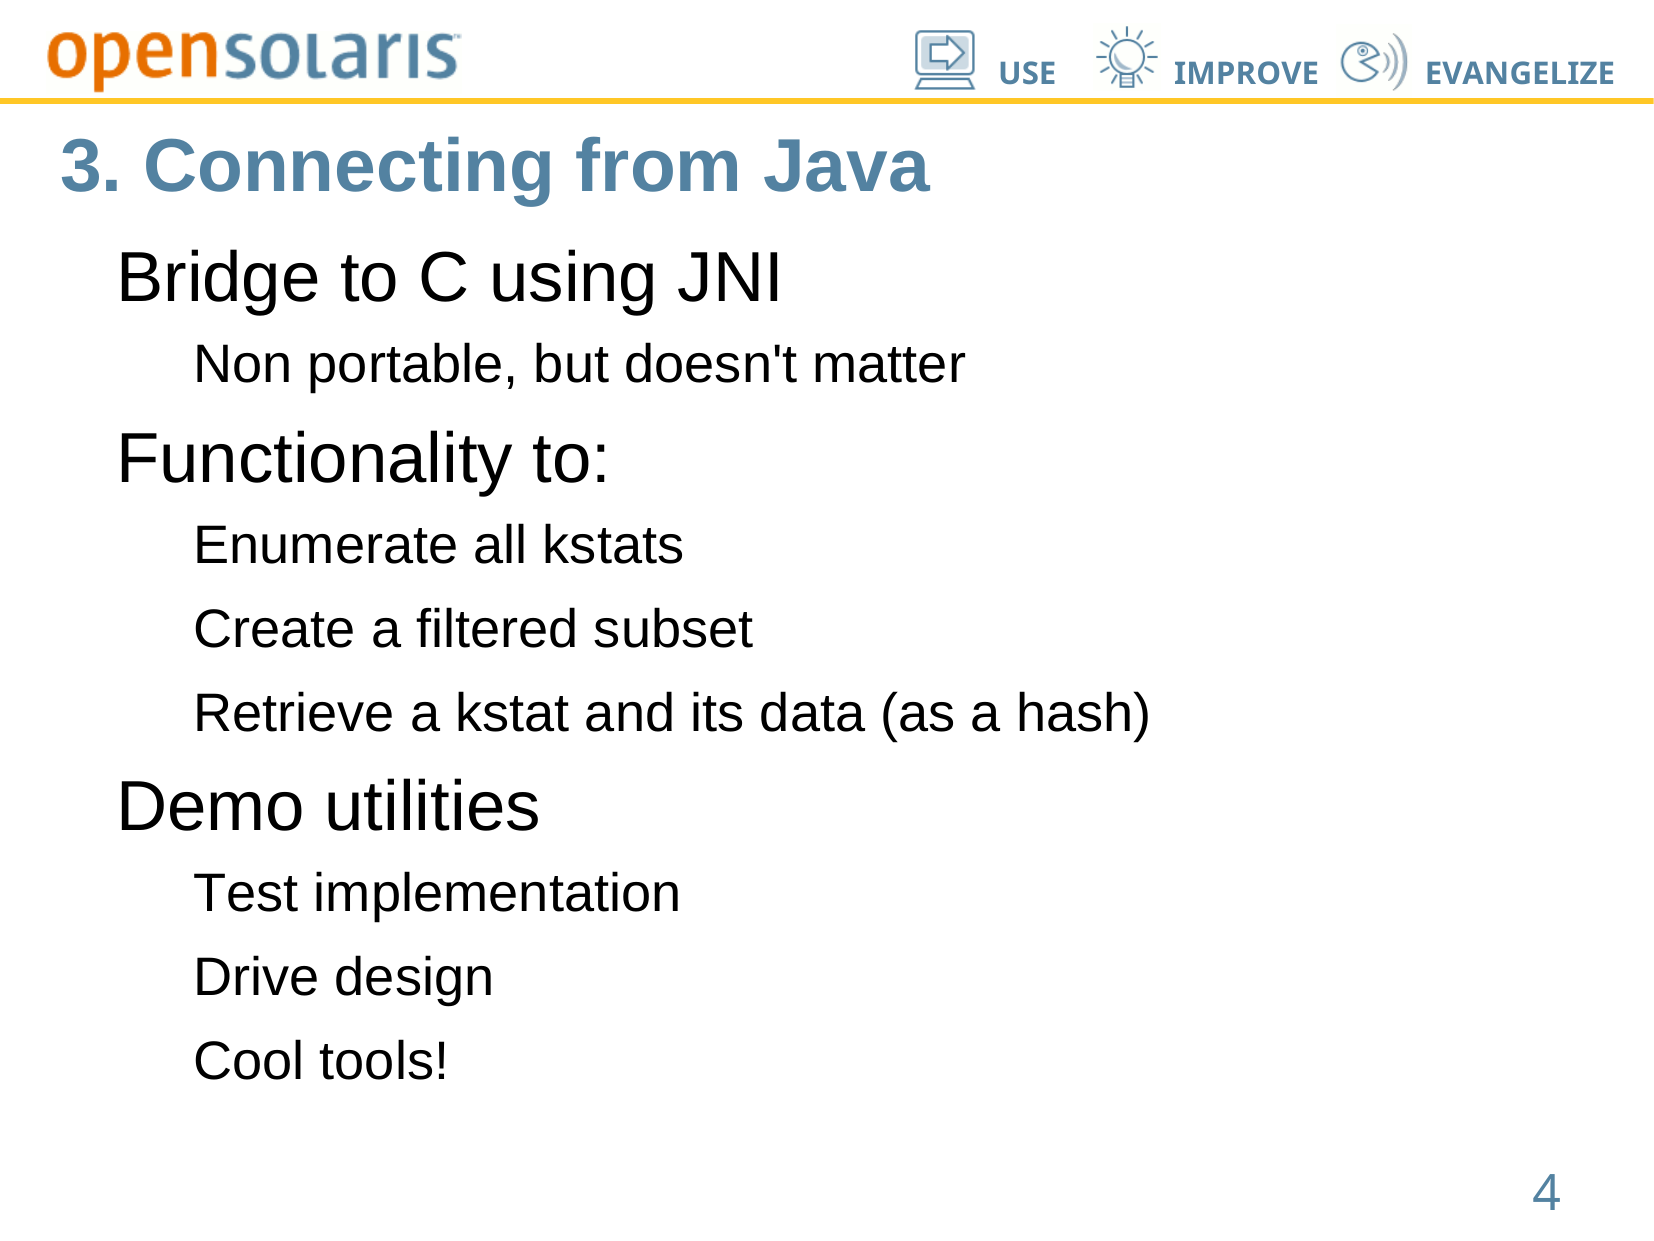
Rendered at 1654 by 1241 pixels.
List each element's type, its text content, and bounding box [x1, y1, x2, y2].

picture [907, 22, 983, 98]
picture [1336, 24, 1412, 98]
picture [1093, 23, 1161, 91]
picture [46, 31, 462, 94]
list Bridge to C using JNI Non portable, but doesn't matter Functionality to: Enumerate all kstats Create a filtered subset Retrieve a kstat and its data (as a hash) Demo utilities Test implementation Drive design Cool tools! [98, 237, 1556, 1151]
title 3. Connecting from Java [60, 120, 1534, 211]
